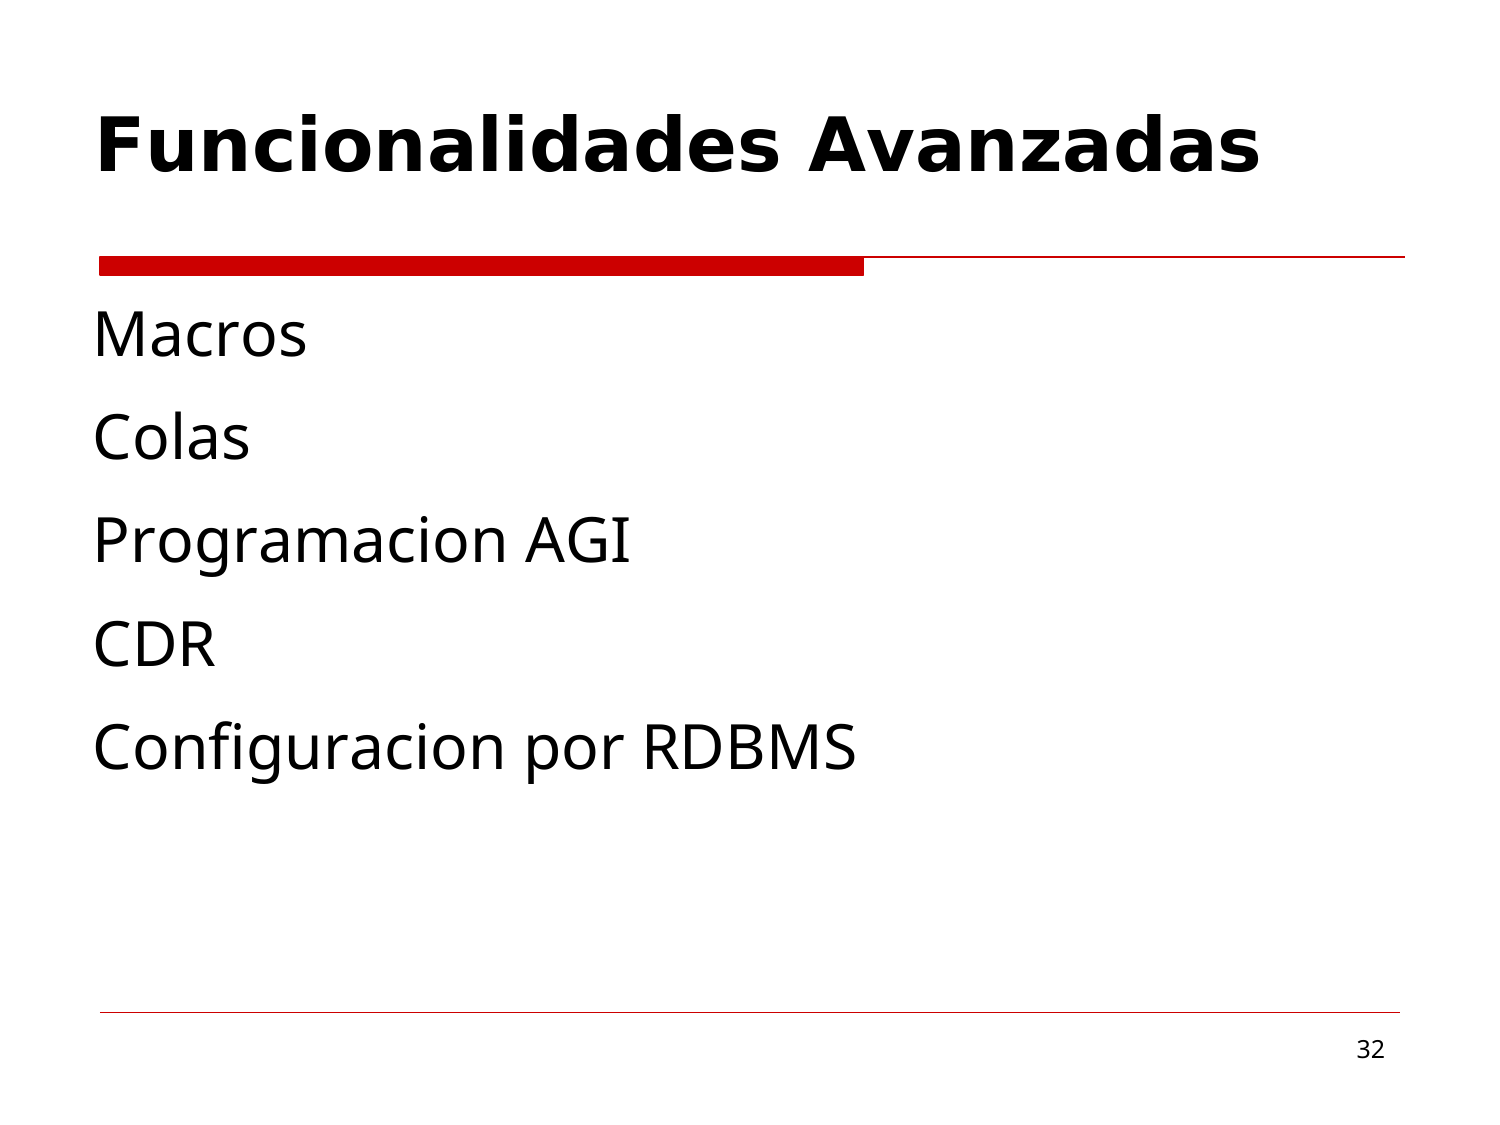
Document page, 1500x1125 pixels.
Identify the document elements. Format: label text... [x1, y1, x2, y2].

list Macros Colas Programacion AGI CDR Configuracion por RDBMS [92, 287, 1406, 988]
title Funcionalidades Avanzadas [94, 42, 1407, 250]
